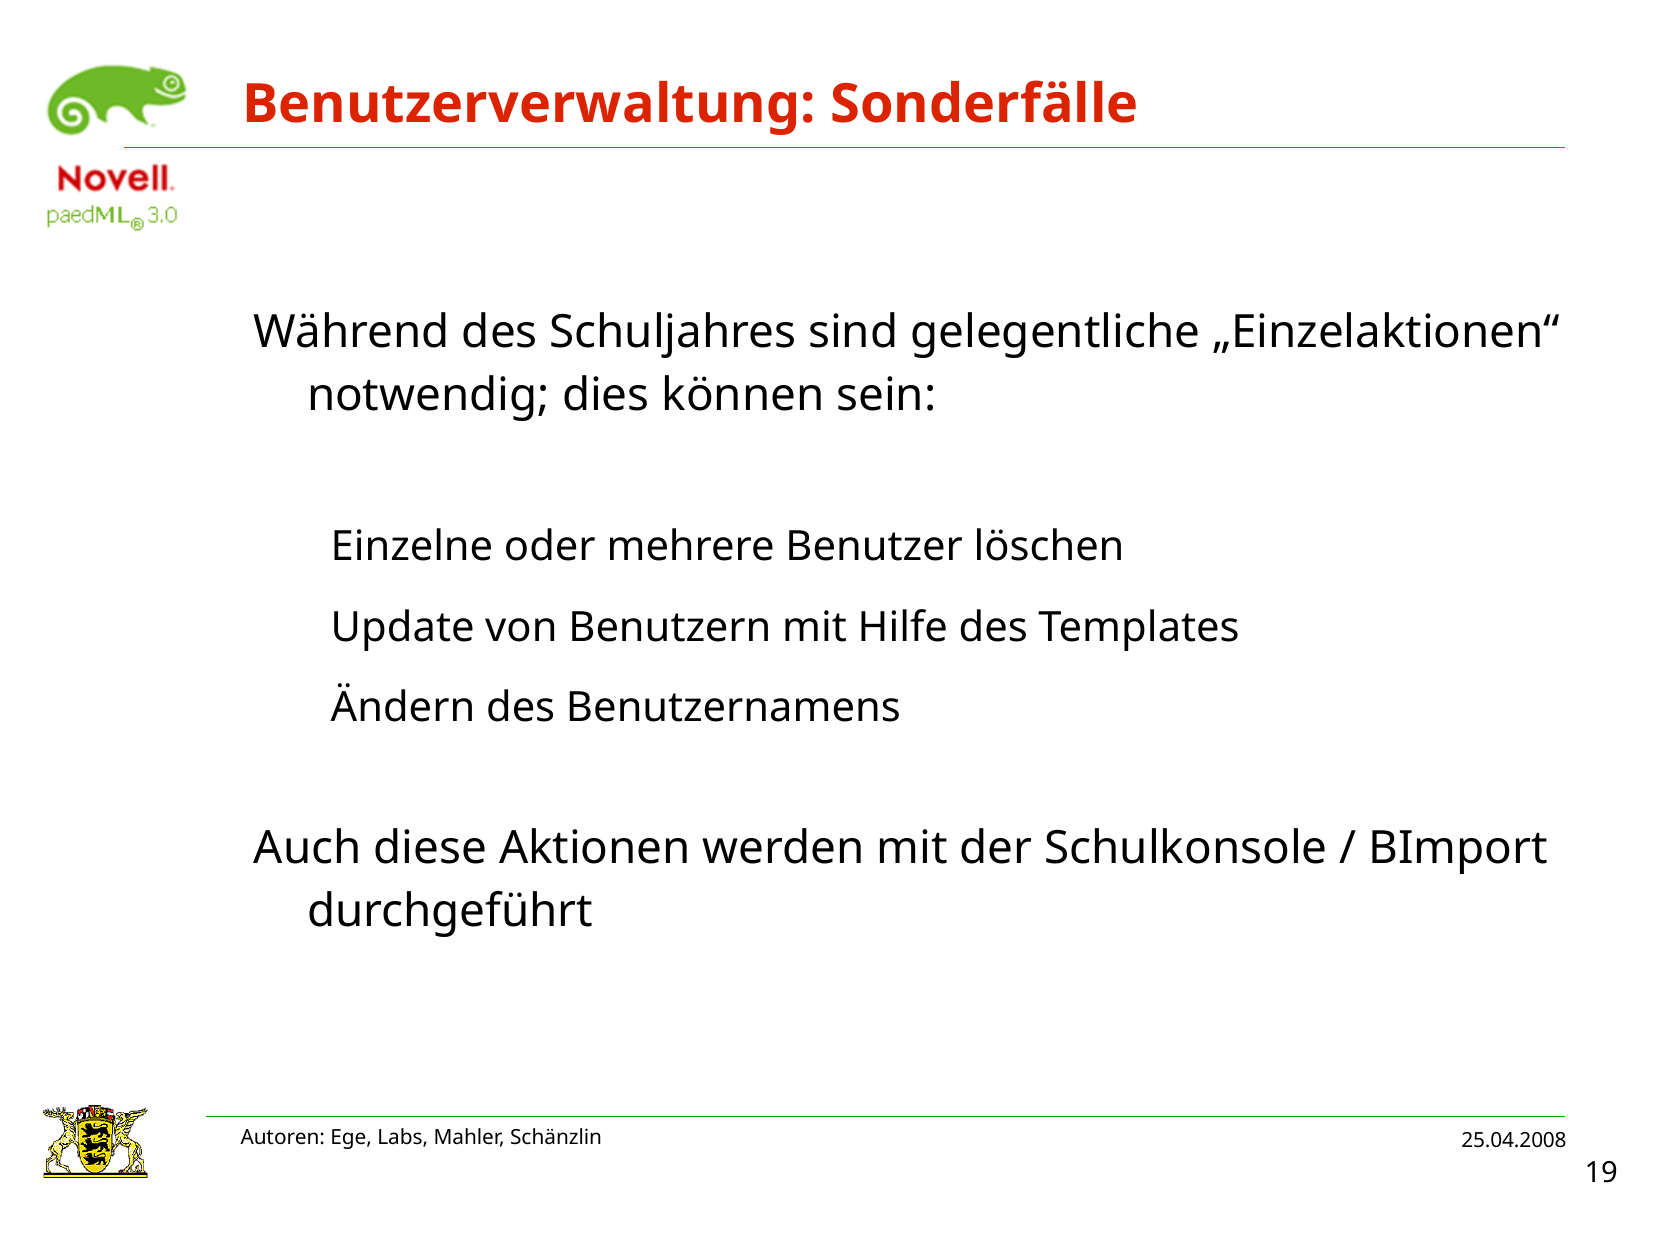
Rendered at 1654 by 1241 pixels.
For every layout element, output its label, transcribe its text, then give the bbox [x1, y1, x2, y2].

list Während des Schuljahres sind gelegentliche „Einzelaktionen“ notwendig; dies können sein: Einzelne oder mehrere Benutzer löschen Update von Benutzern mit Hilfe des Templates Ändern des Benutzernamens Auch diese Aktionen werden mit der Schulkonsole / BImport durchgeführt [236, 206, 1565, 1064]
picture [41, 1104, 148, 1180]
title Benutzerverwaltung: Sonderfälle [242, 67, 1577, 136]
picture [29, 34, 199, 237]
